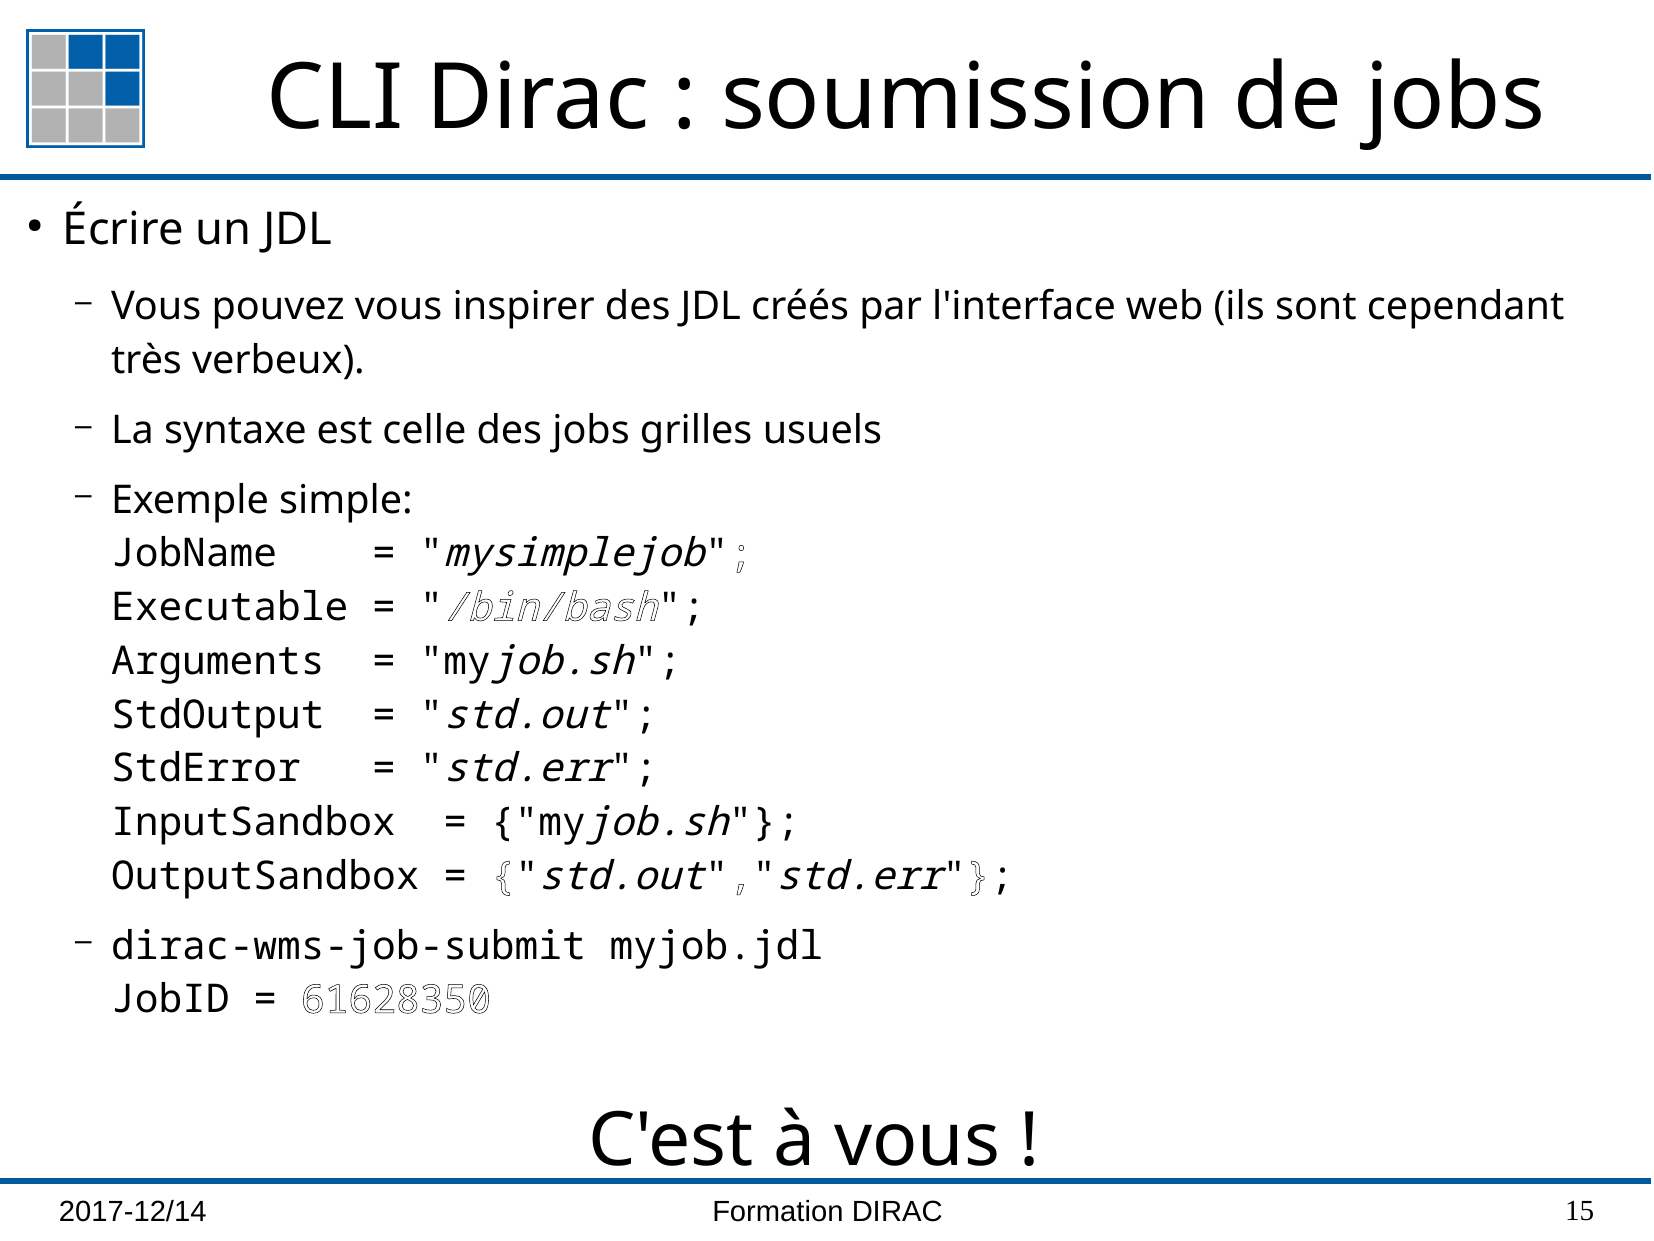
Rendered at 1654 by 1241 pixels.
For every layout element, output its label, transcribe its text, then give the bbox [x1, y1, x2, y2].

list Écrire un JDL Vous pouvez vous inspirer des JDL créés par l'interface web (ils sont cependant très verbeux). La syntaxe est celle des jobs grilles usuels Exemple simple: JobName = "mysimplejob"; Executable = "/bin/bash"; Arguments = "myjob.sh"; StdOutput = "std.out"; StdError = "std.err"; InputSandbox = {"myjob.sh"}; OutputSandbox = {"std.out","std.err"}; dirac-wms-job-submit myjob.jdl JobID = 61628350 [14, 196, 1639, 1034]
title CLI Dirac : soumission de jobs [162, 43, 1651, 144]
picture [26, 29, 145, 148]
text_box C'est à vous ! [573, 1077, 1049, 1176]
